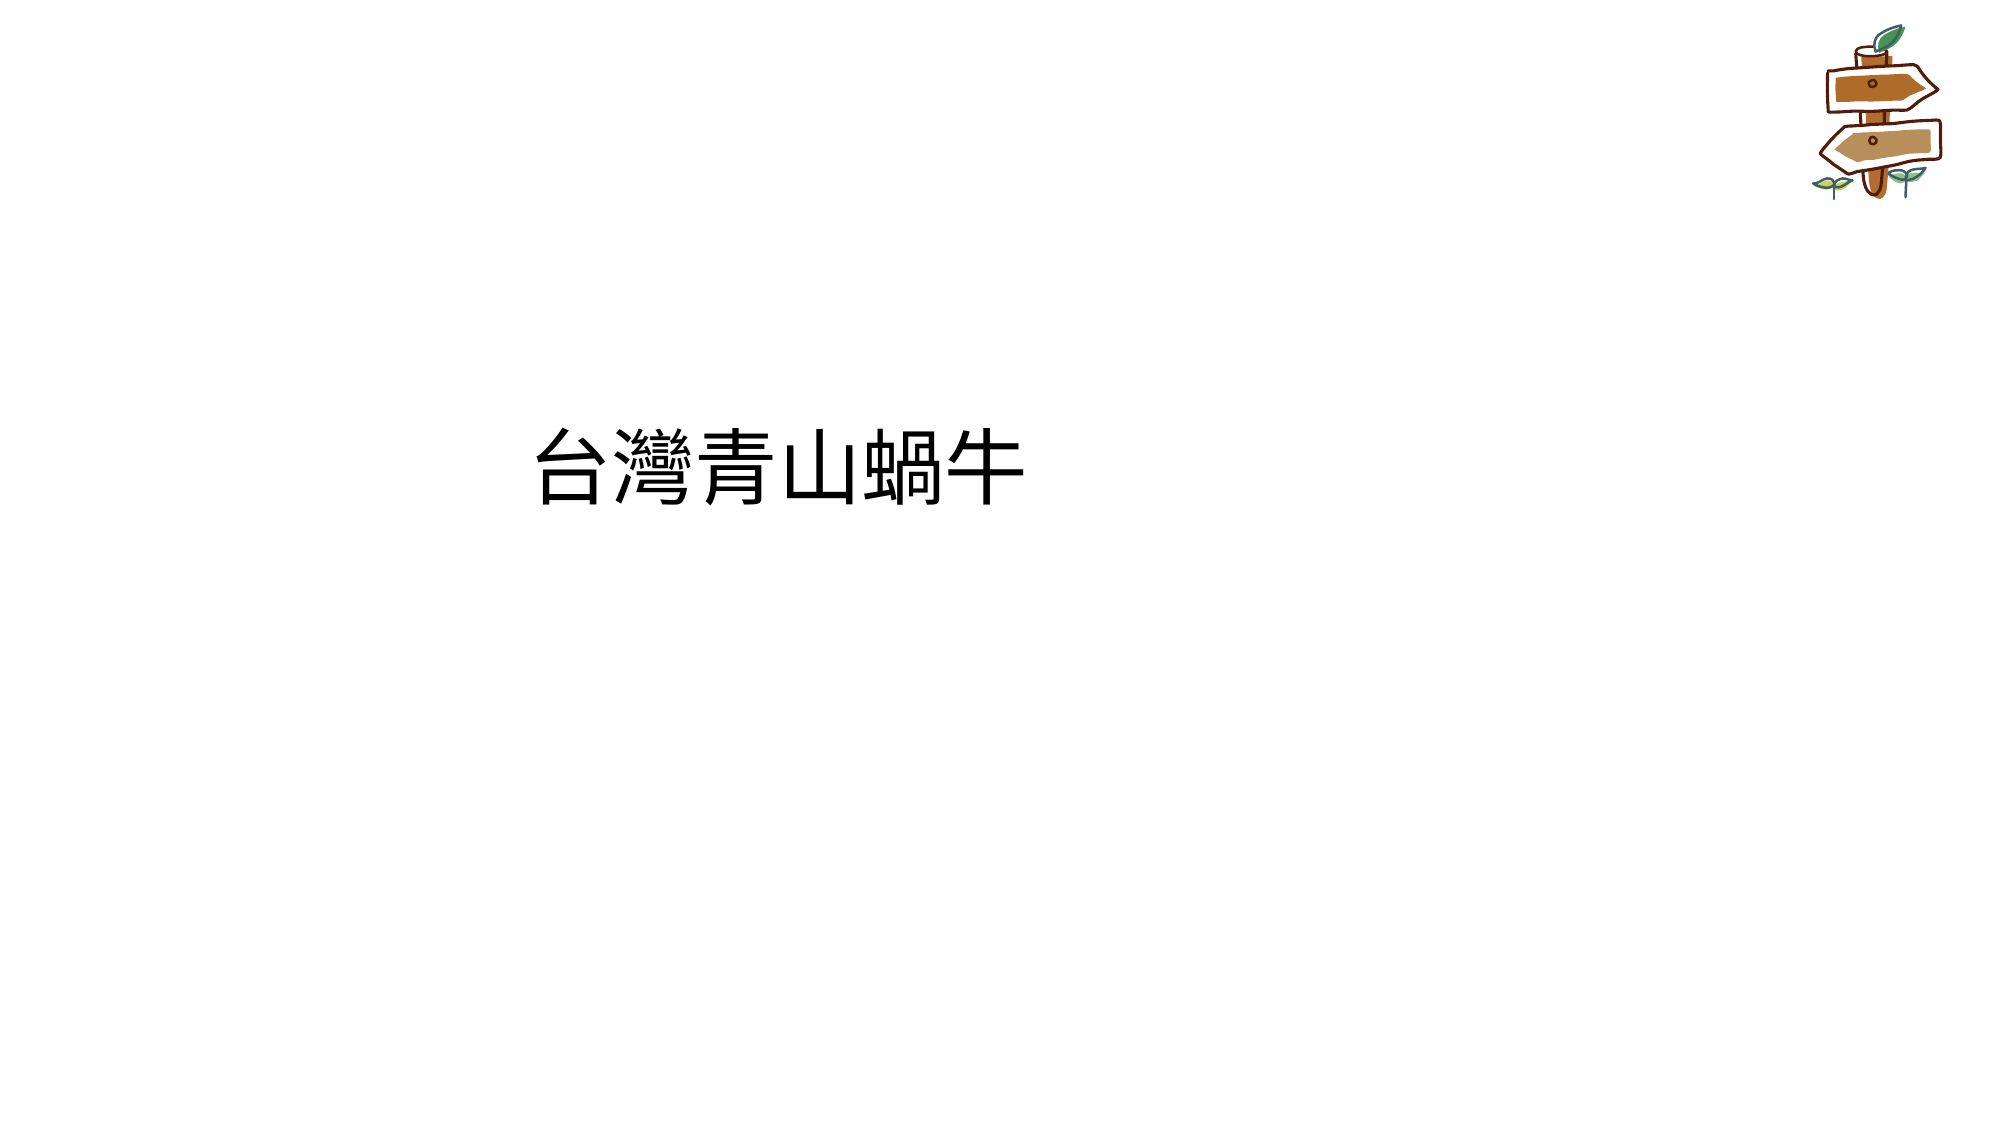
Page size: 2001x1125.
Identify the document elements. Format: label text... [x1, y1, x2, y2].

picture [1811, 24, 1944, 201]
text_box 台灣青山蝸牛 [513, 407, 1117, 625]
